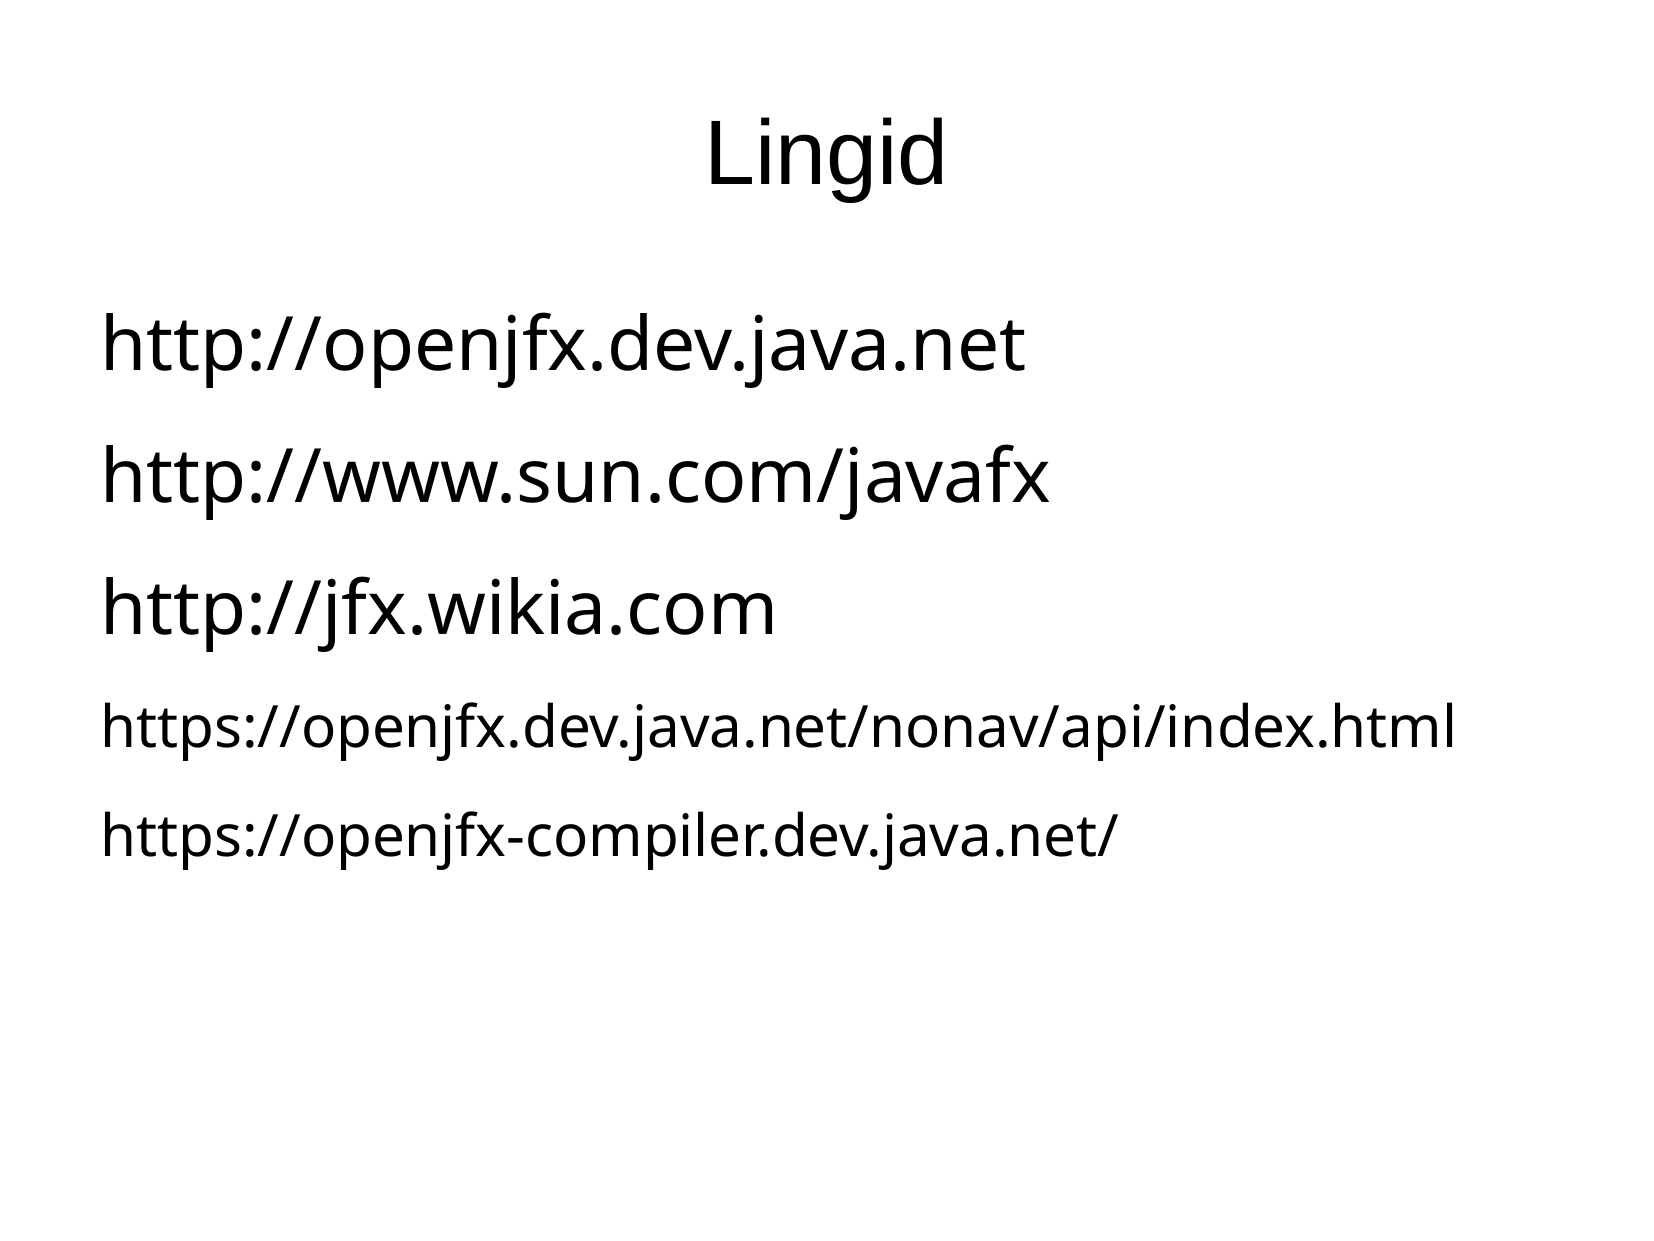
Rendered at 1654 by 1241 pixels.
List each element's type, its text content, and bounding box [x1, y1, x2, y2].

list http://openjfx.dev.java.net http://www.sun.com/javafx http://jfx.wikia.com https://openjfx.dev.java.net/nonav/api/index.html https://openjfx-compiler.dev.java.net/ [82, 290, 1571, 1094]
title Lingid [82, 56, 1571, 250]
